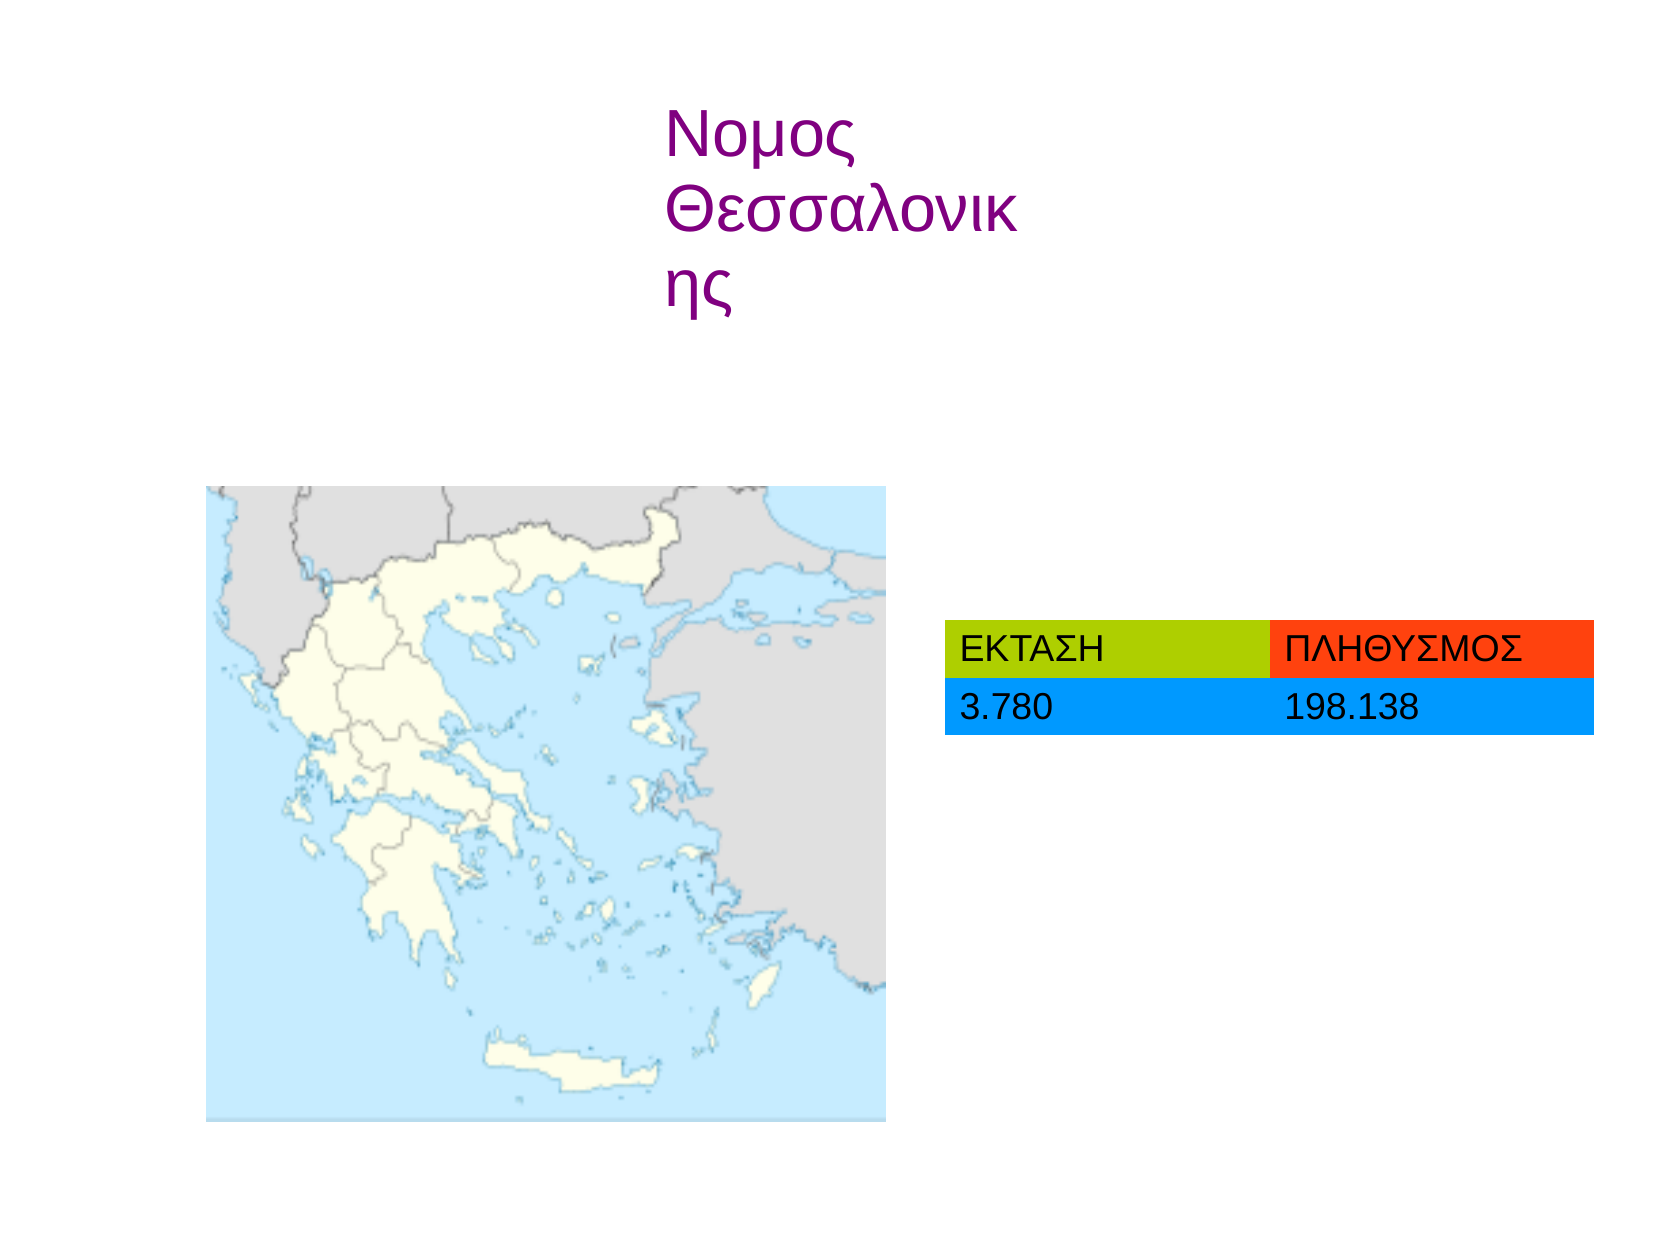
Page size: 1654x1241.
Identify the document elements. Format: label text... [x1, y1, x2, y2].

table_cell 3.780 [945, 678, 1270, 735]
table_header ΕΚΤΑΣΗ [945, 620, 1270, 678]
picture [206, 486, 886, 1123]
table_cell 198.138 [1270, 678, 1594, 735]
table_header ΠΛΗΘΥΣΜΟΣ [1270, 620, 1594, 678]
text_box Νομος Θεσσαλονικης [649, 88, 1036, 355]
